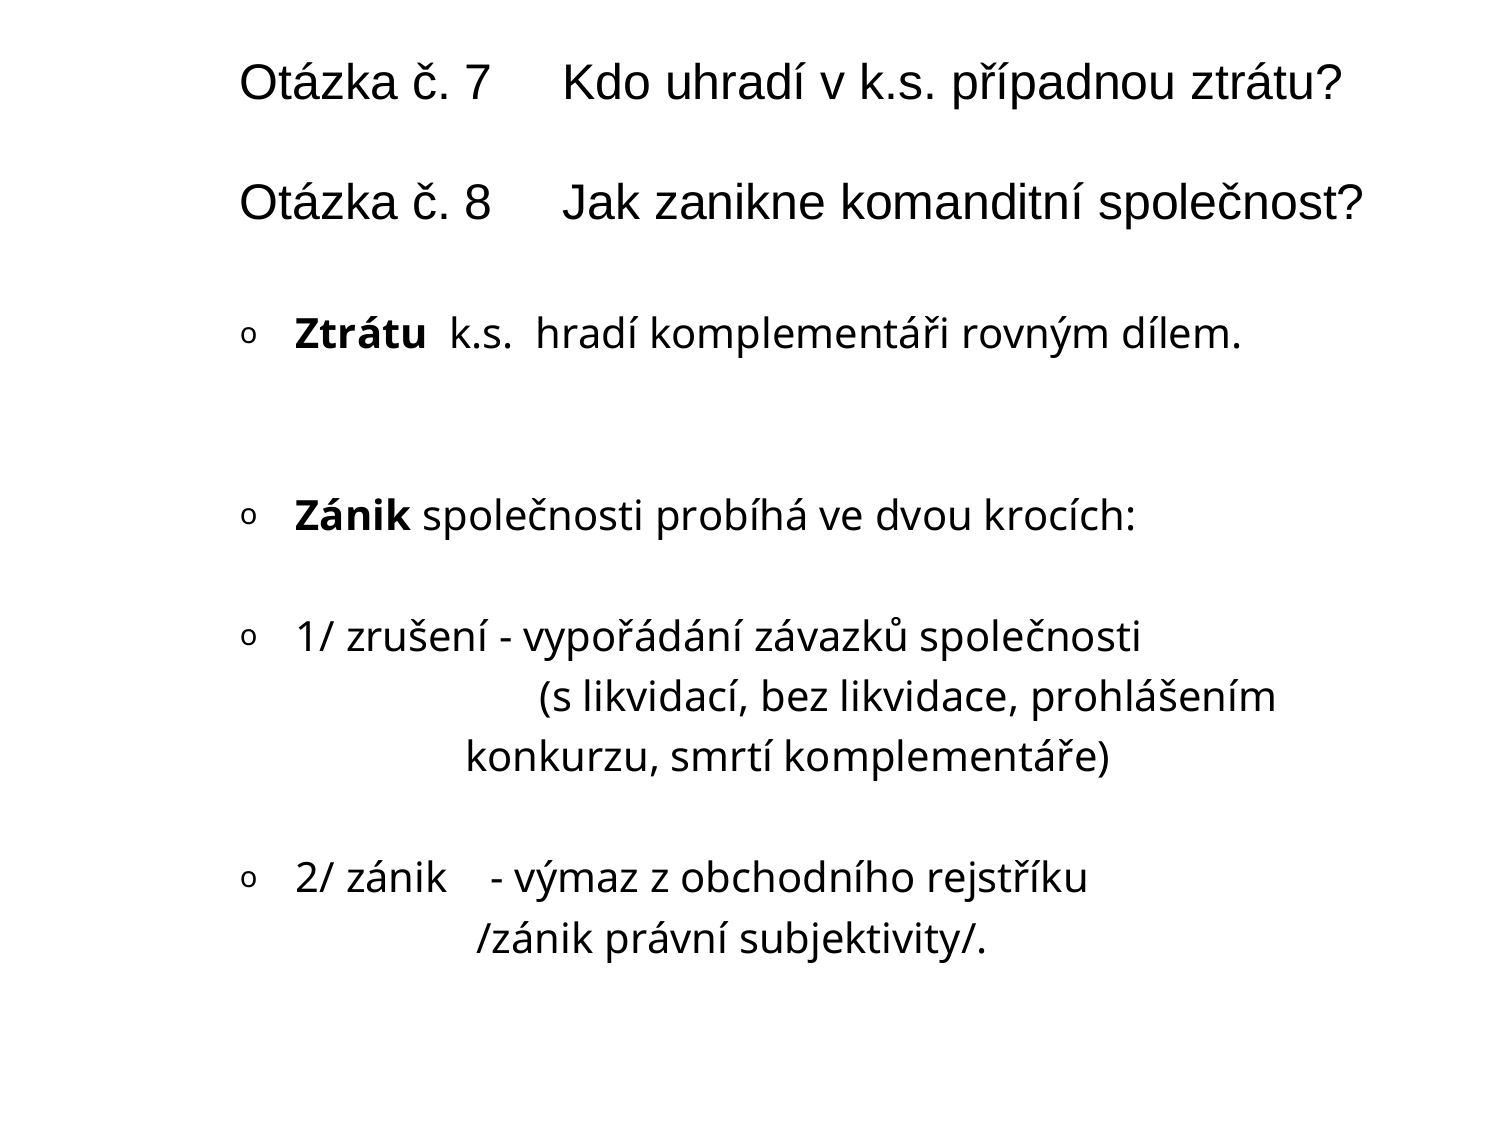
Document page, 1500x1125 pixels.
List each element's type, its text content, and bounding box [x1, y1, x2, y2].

list Ztrátu k.s. hradí komplementáři rovným dílem. Zánik společnosti probíhá ve dvou krocích: 1/ zrušení - vypořádání závazků společnosti (s likvidací, bez likvidace, prohlášením konkurzu, smrtí komplementáře) 2/ zánik - výmaz z obchodního rejstříku /zánik právní subjektivity/. [224, 299, 1425, 1019]
title Otázka č. 7 Kdo uhradí v k.s. případnou ztrátu? Otázka č. 8 Jak zanikne komanditní společnost? [224, 41, 1425, 237]
